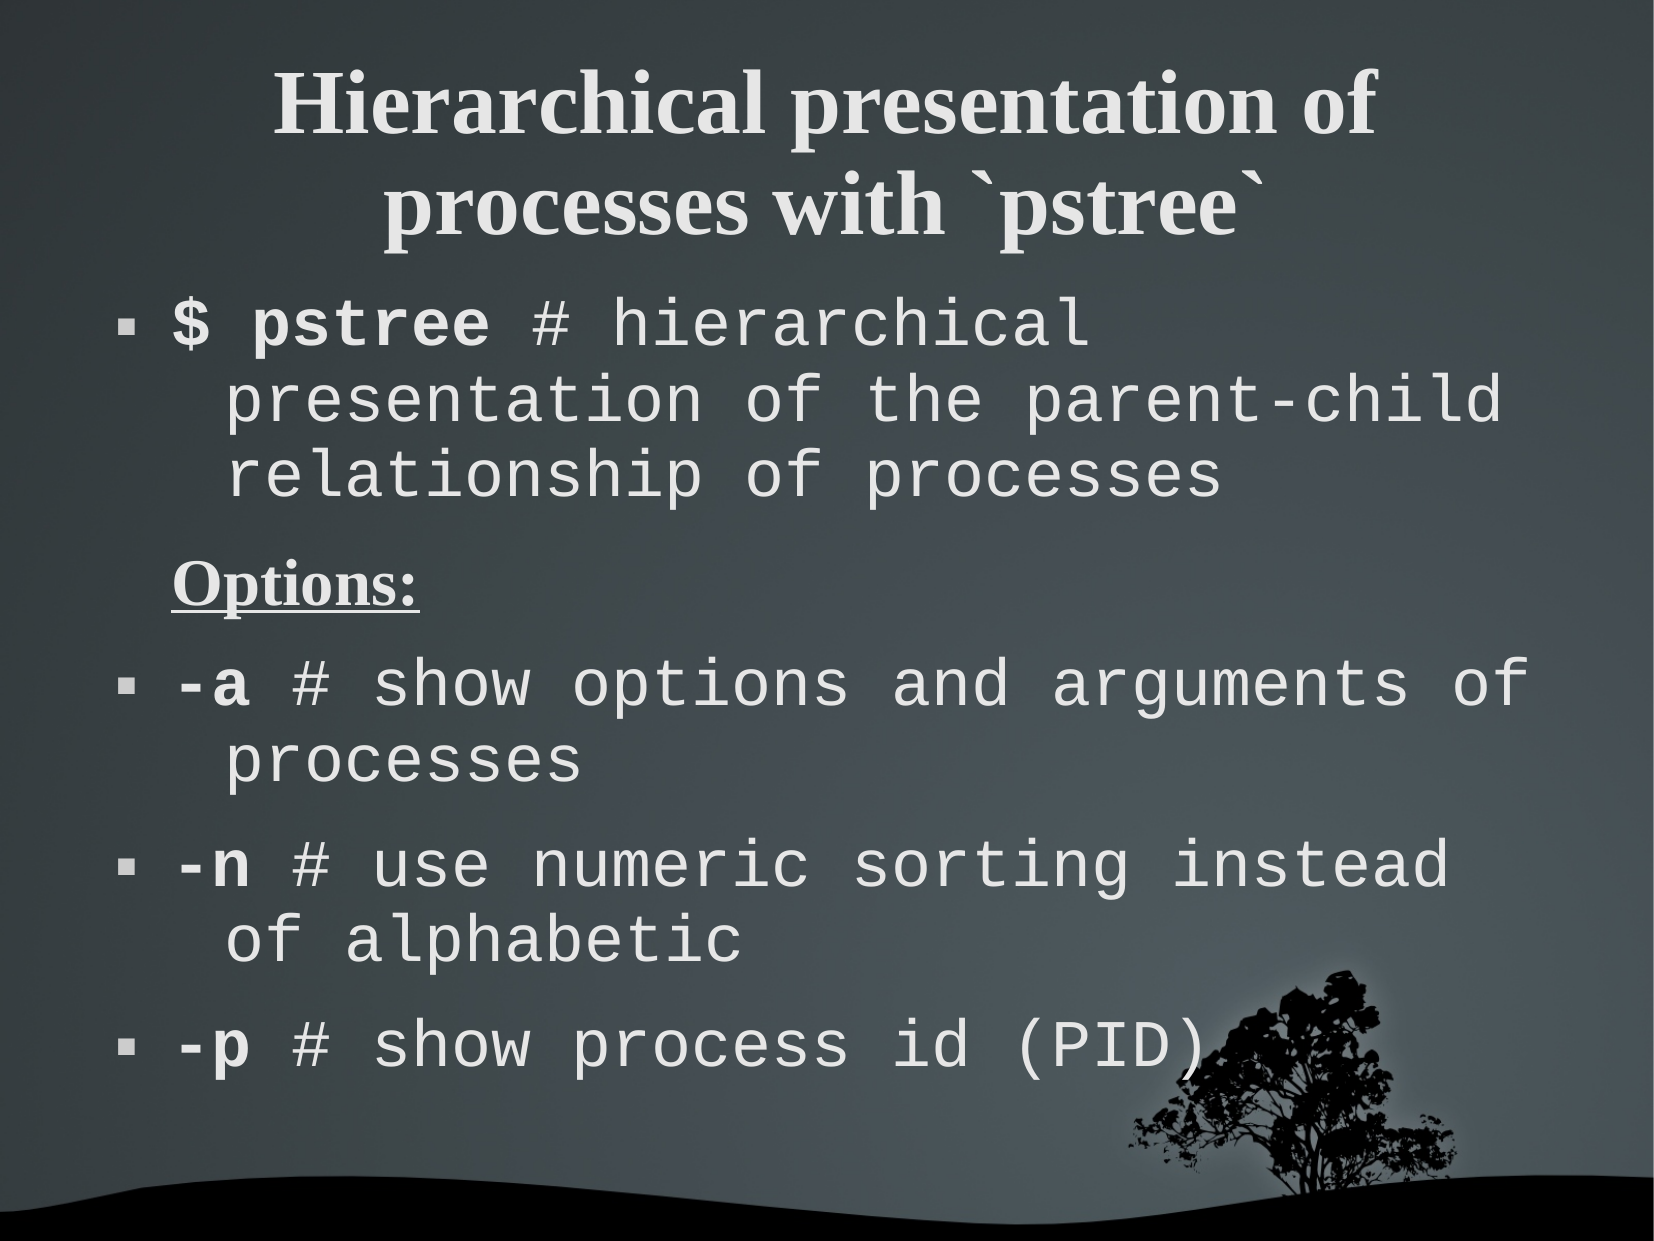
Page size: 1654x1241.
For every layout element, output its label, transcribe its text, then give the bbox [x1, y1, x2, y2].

picture [0, 0, 1654, 1241]
list $ pstree # hierarchical presentation of the parent-child relationship of processes Options: -a # show options and arguments of processes -n # use numeric sorting instead of alphabetic -p # show process id (PID) [82, 290, 1571, 1109]
title Hierarchical presentation of processes with `pstree` [82, 33, 1571, 273]
